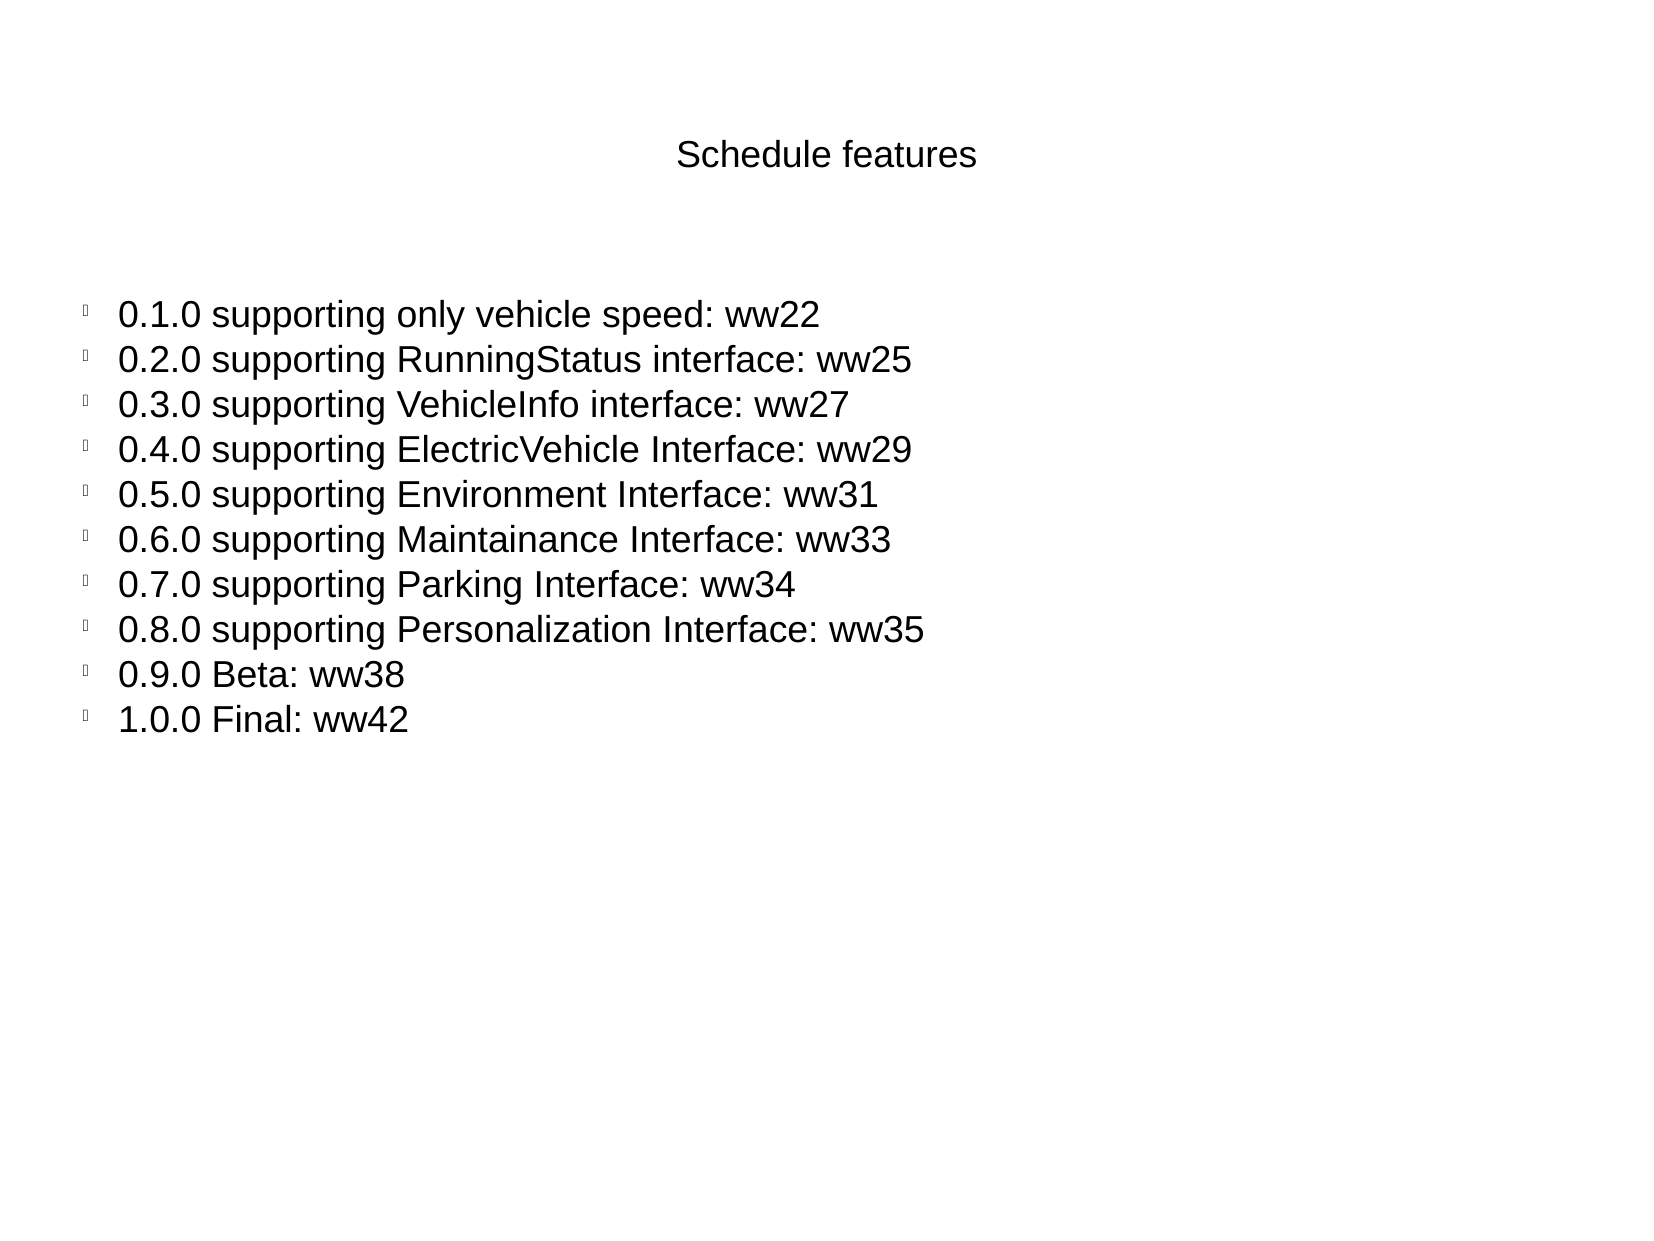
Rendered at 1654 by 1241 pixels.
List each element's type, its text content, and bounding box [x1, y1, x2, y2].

text_box Schedule features [82, 49, 1571, 257]
text_box 0.1.0 supporting only vehicle speed: ww22 0.2.0 supporting RunningStatus interface: ww25 0.3.0 supporting VehicleInfo interface: ww27 0.4.0 supporting ElectricVehicle Interface: ww29 0.5.0 supporting Environment Interface: ww31 0.6.0 supporting Maintainance Interface: ww33 0.7.0 supporting Parking Interface: ww34 0.8.0 supporting Personalization Interface: ww35 0.9.0 Beta: ww38 1.0.0 Final: ww42 [82, 290, 1538, 1010]
